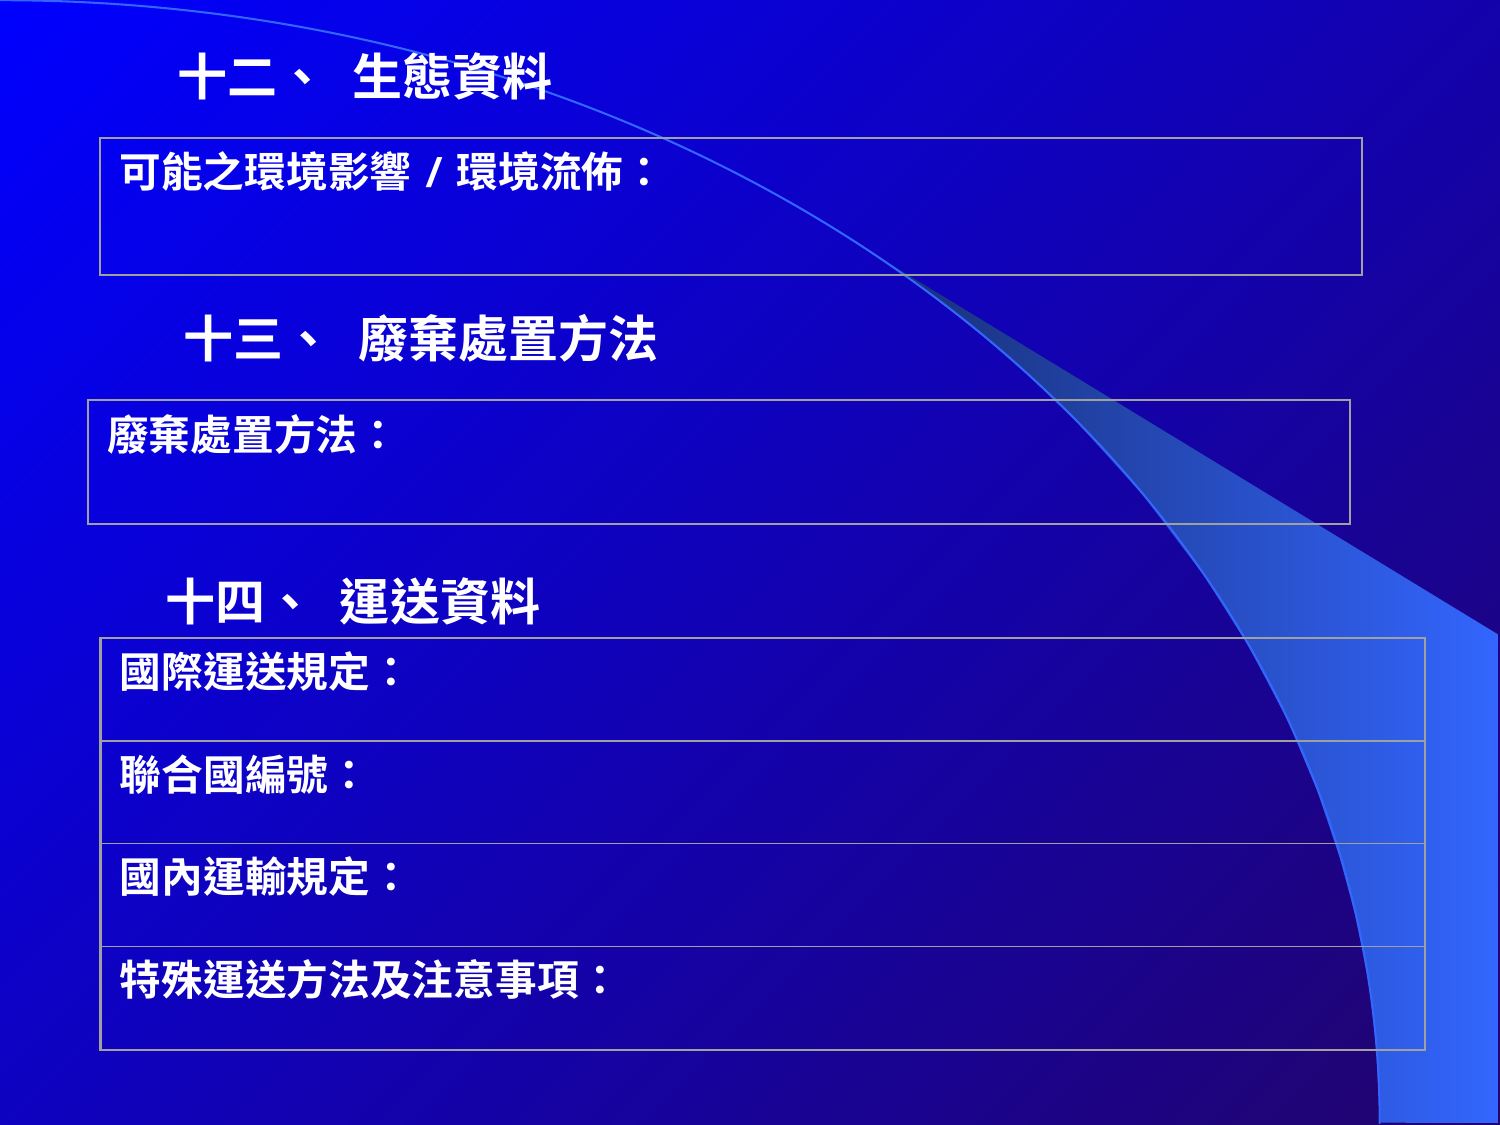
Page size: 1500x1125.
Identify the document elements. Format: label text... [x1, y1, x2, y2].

text_box 特殊運送方法及注意事項： [105, 947, 1420, 1049]
text_box 十四、 運送資料 [150, 562, 555, 637]
text_box 十二、 生態資料 [125, 37, 567, 113]
text_box 可能之環境影響/環境流佈： [104, 139, 1358, 274]
text_box 廢棄處置方法： [92, 401, 1346, 523]
text_box 國際運送規定： [105, 639, 1420, 740]
text_box 聯合國編號： [105, 741, 1420, 843]
text_box 國內運輸規定： [105, 844, 1420, 946]
text_box 十三、 廢棄處置方法 [137, 300, 674, 375]
